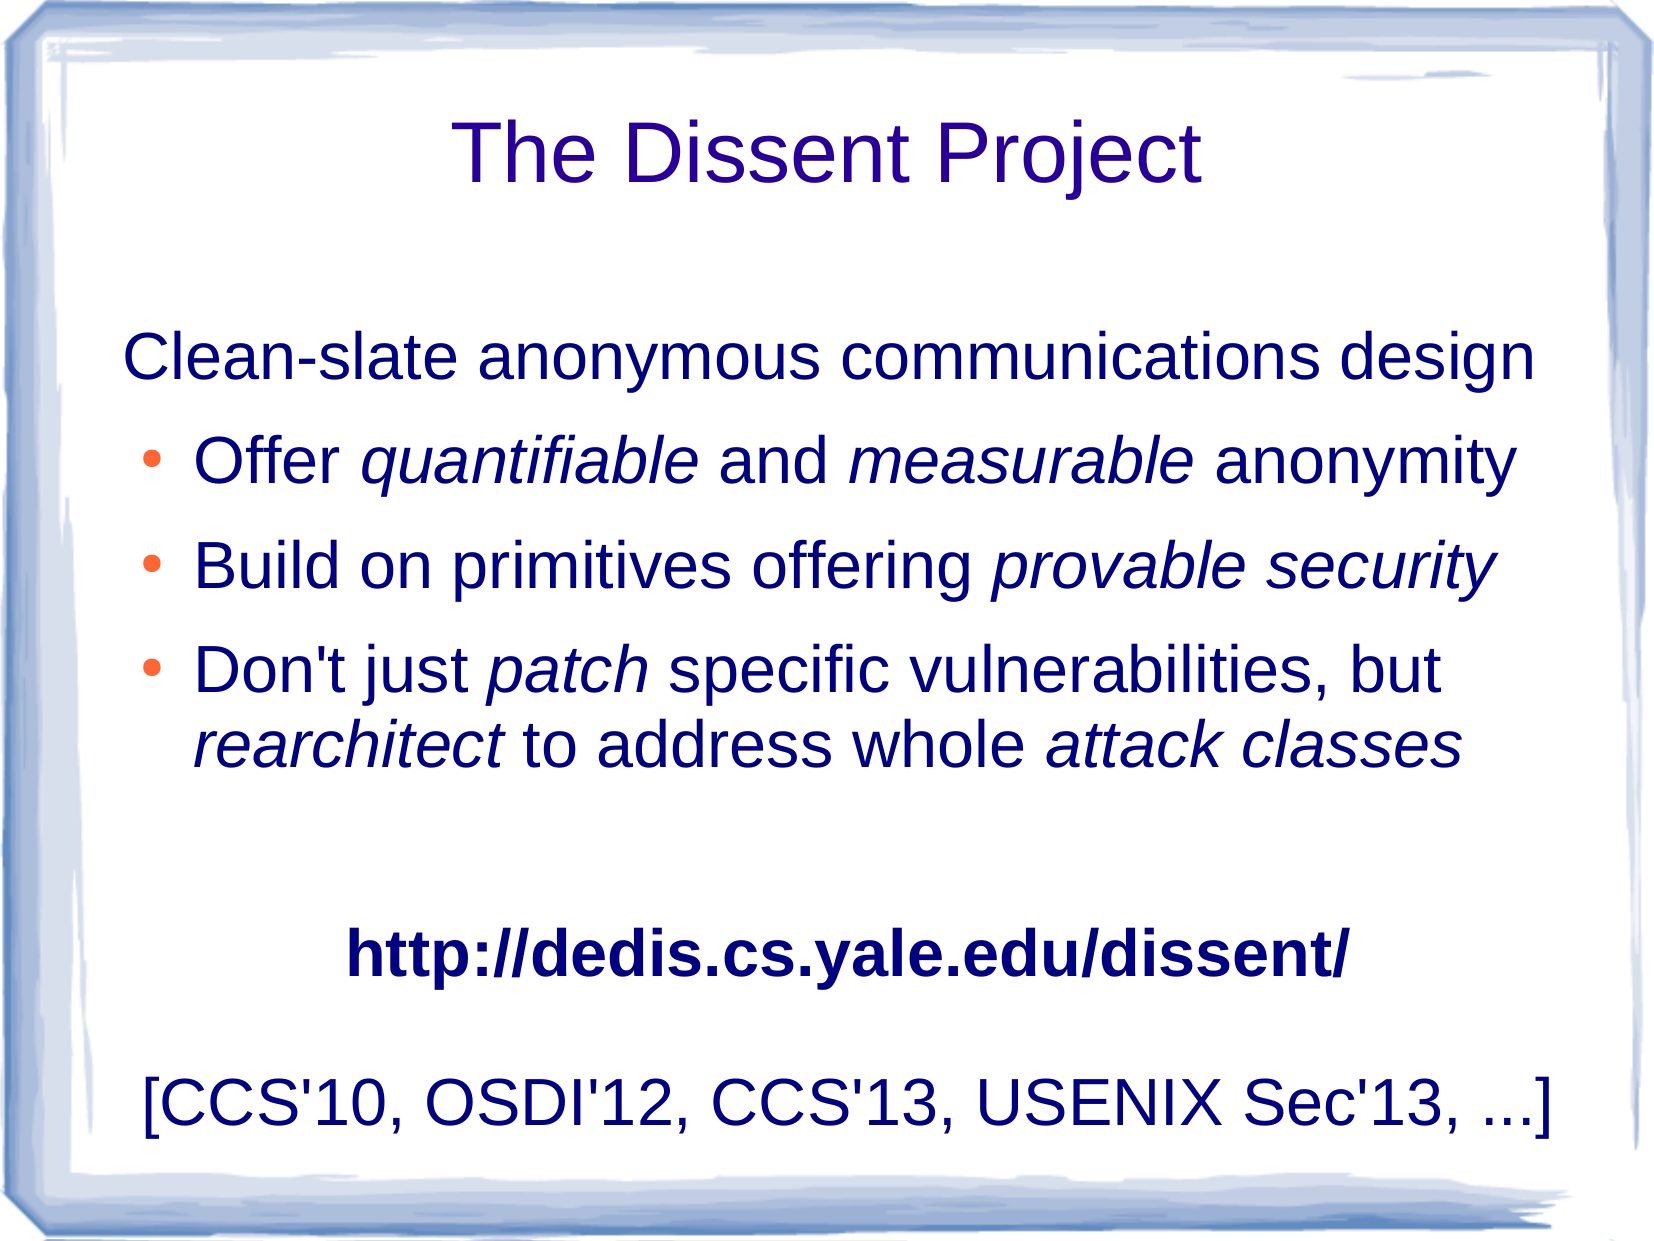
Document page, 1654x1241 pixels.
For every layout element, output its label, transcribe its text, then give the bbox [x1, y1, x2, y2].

title The Dissent Project [82, 49, 1571, 257]
list Clean-slate anonymous communications design Offer quantifiable and measurable anonymity Build on primitives offering provable security Don't just patch specific vulnerabilities, but rearchitect to address whole attack classes http://dedis.cs.yale.edu/dissent/ [CCS'10, OSDI'12, CCS'13, USENIX Sec'13, ...] [122, 319, 1576, 1201]
picture [0, 0, 1654, 1241]
